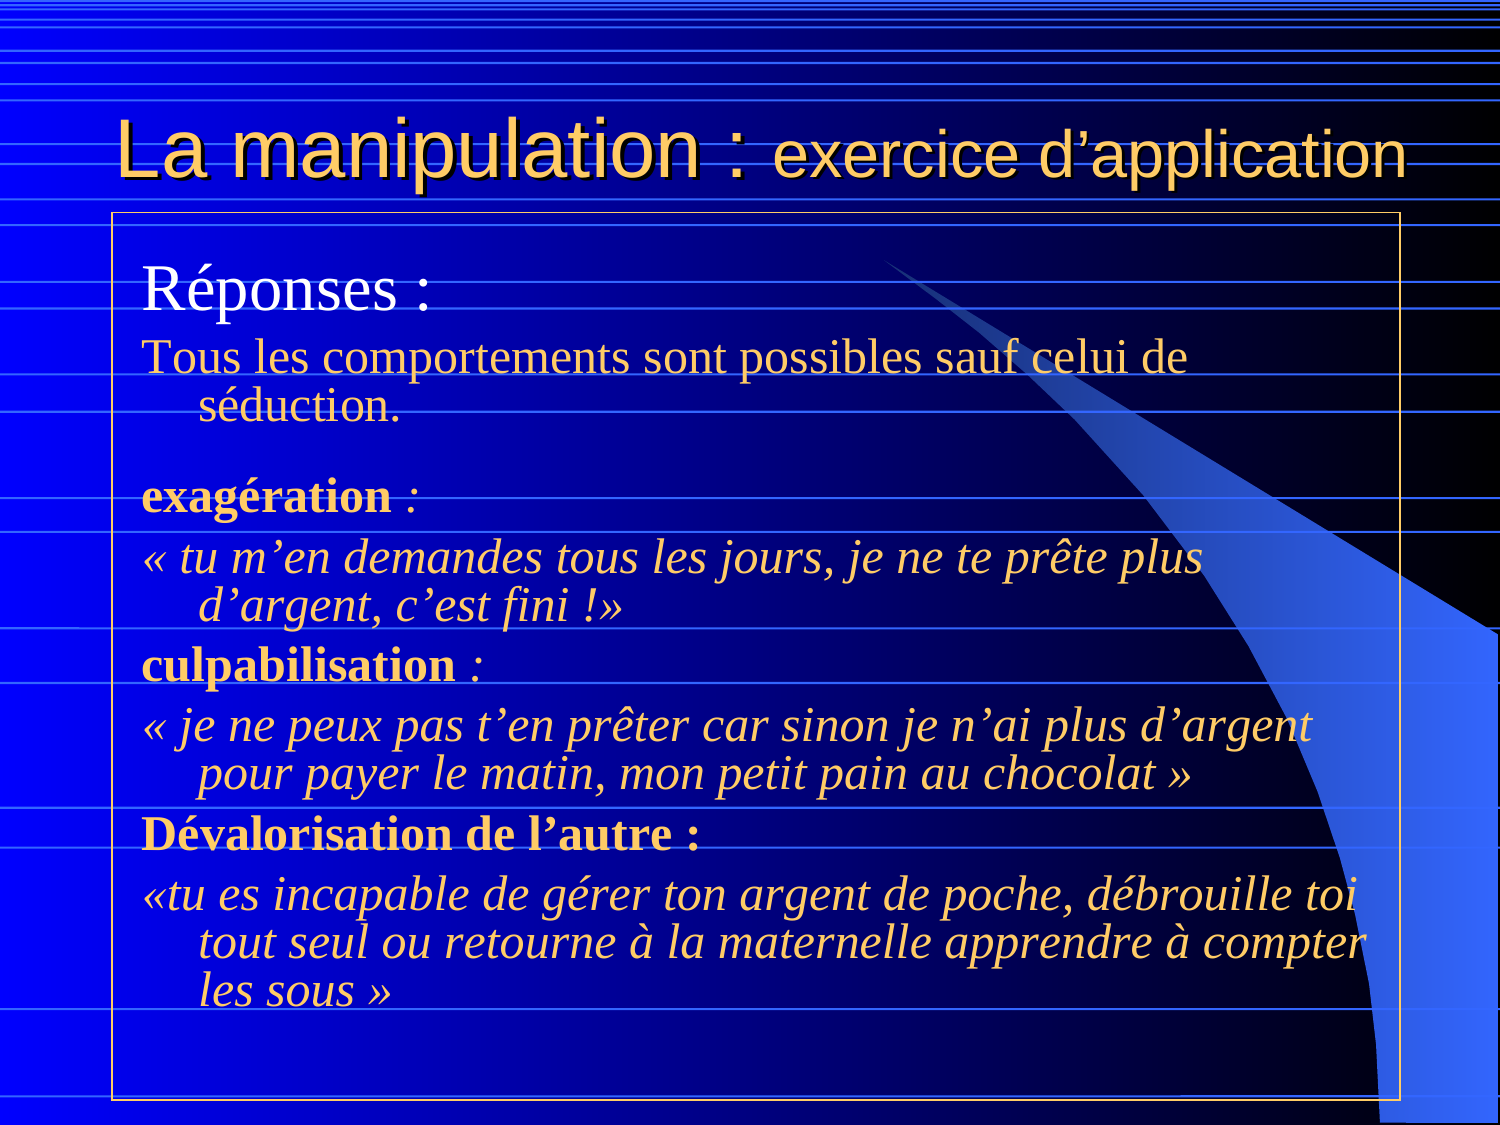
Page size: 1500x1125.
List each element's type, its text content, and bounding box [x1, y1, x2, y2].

list Réponses : Tous les comportements sont possibles sauf celui de séduction. exagération : « tu m’en demandes tous les jours, je ne te prête plus d’argent, c’est fini !» culpabilisation : « je ne peux pas t’en prêter car sinon je n’ai plus d’argent pour payer le matin, mon petit pain au chocolat » Dévalorisation de l’autre : «tu es incapable de gérer ton argent de poche, débrouille toi tout seul ou retourne à la maternelle apprendre à compter les sous » [111, 212, 1400, 1100]
title La manipulation : exercice d’application [99, 49, 1426, 238]
